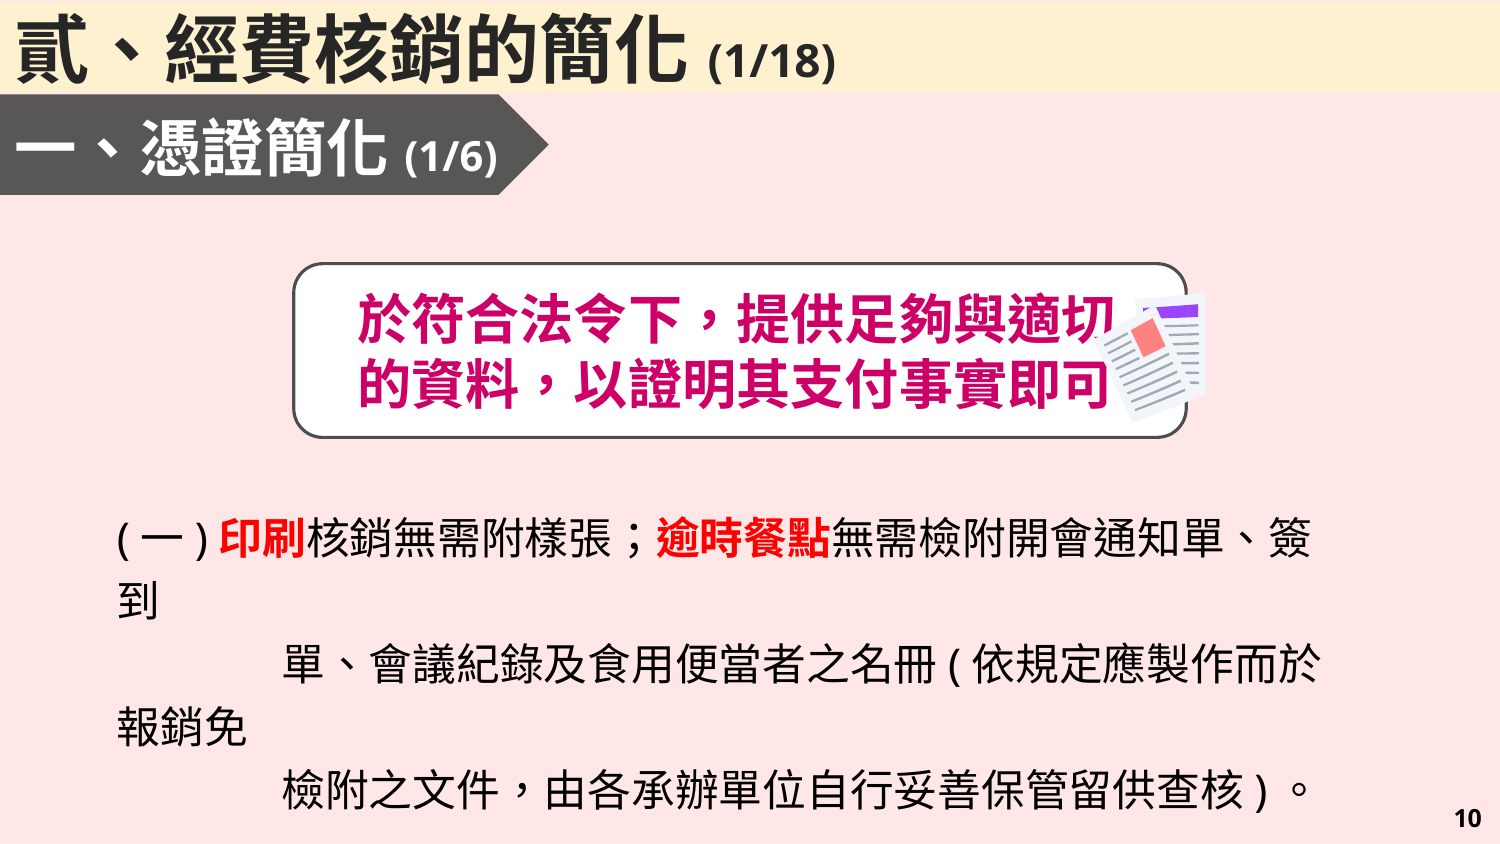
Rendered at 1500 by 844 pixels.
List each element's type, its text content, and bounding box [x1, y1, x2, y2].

text_box 一、憑證簡化(1/6) [0, 97, 529, 195]
text_box [0, 93, 1500, 844]
slide_number <編號> [1137, 671, 1498, 844]
list (一)印刷核銷無需附樣張；逾時餐點無需檢附開會通知單、簽到 單、會議紀錄及食用便當者之名冊(依規定應製作而於報銷免 檢附之文件，由各承辦單位自行妥善保管留供查核)。 [101, 493, 1369, 704]
text_box 貳、經費核銷的簡化(1/18) [0, 2, 1500, 93]
text_box 於符合法令下，提供足夠與適切 的資料，以證明其支付事實即可 [293, 263, 1187, 438]
